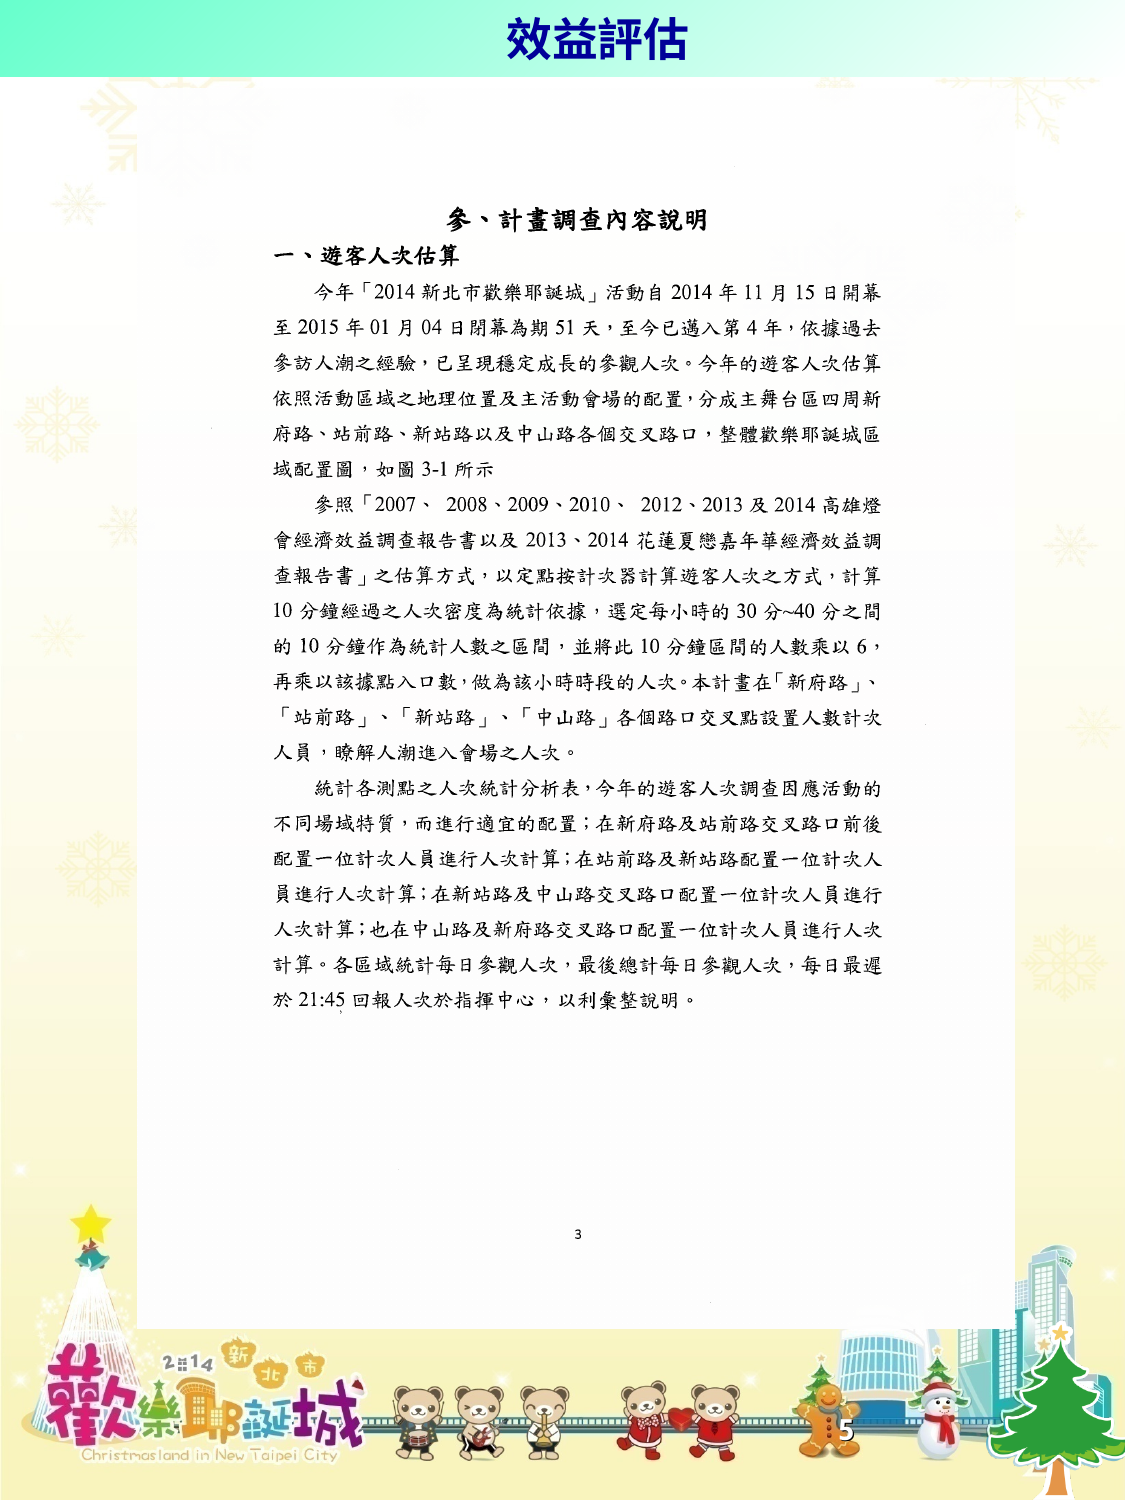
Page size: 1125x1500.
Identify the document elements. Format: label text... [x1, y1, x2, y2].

text_box 5 [822, 1390, 1085, 1471]
title 效益評估 [196, 0, 1000, 76]
picture [137, 88, 1015, 1329]
